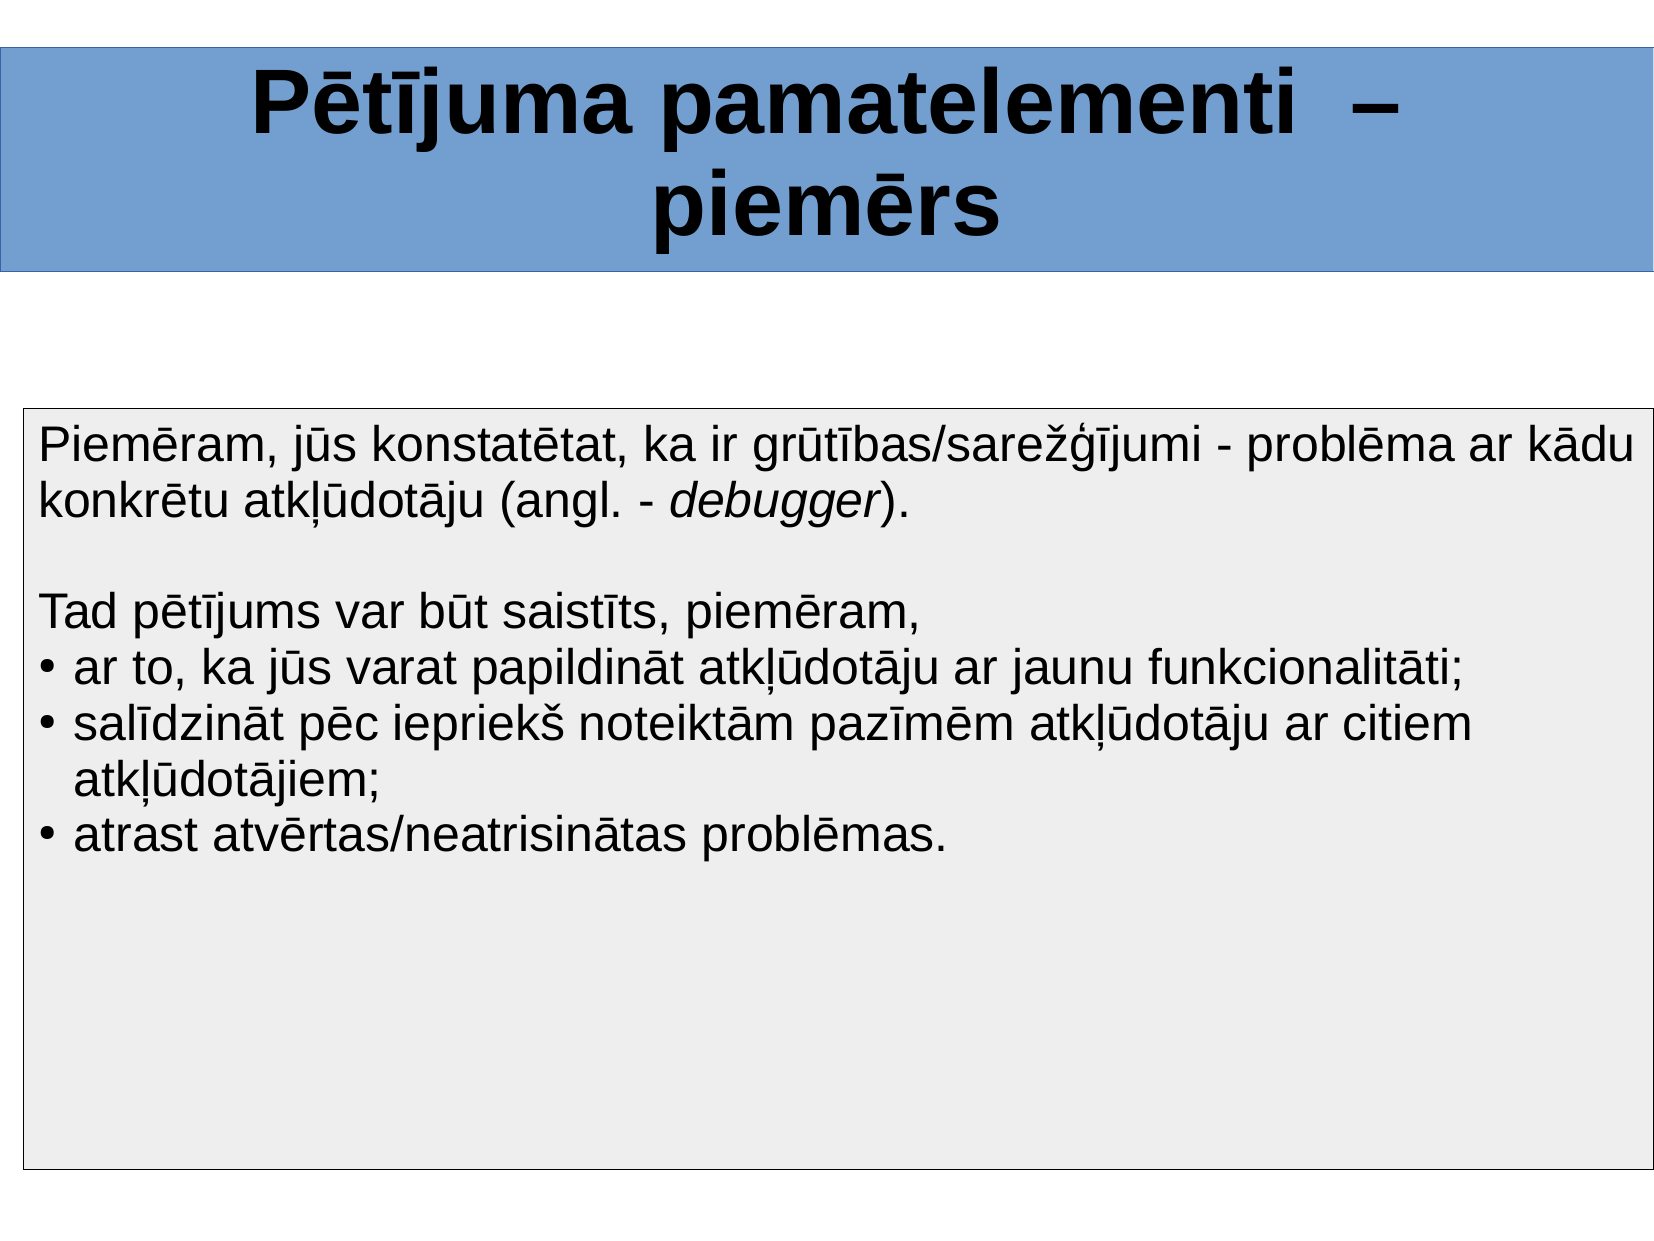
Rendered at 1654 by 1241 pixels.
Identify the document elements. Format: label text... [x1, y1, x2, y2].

text_box Piemēram, jūs konstatētat, ka ir grūtības/sarežģījumi - problēma ar kādu konkrētu atkļūdotāju (angl. - debugger). Tad pētījums var būt saistīts, piemēram, ar to, ka jūs varat papildināt atkļūdotāju ar jaunu funkcionalitāti; salīdzināt pēc iepriekš noteiktām pazīmēm atkļūdotāju ar citiem atkļūdotājiem; atrast atvērtas/neatrisinātas problēmas. [23, 408, 1654, 1170]
title Pētījuma pamatelementi – piemērs [82, 49, 1571, 257]
text_box [0, 47, 1654, 272]
